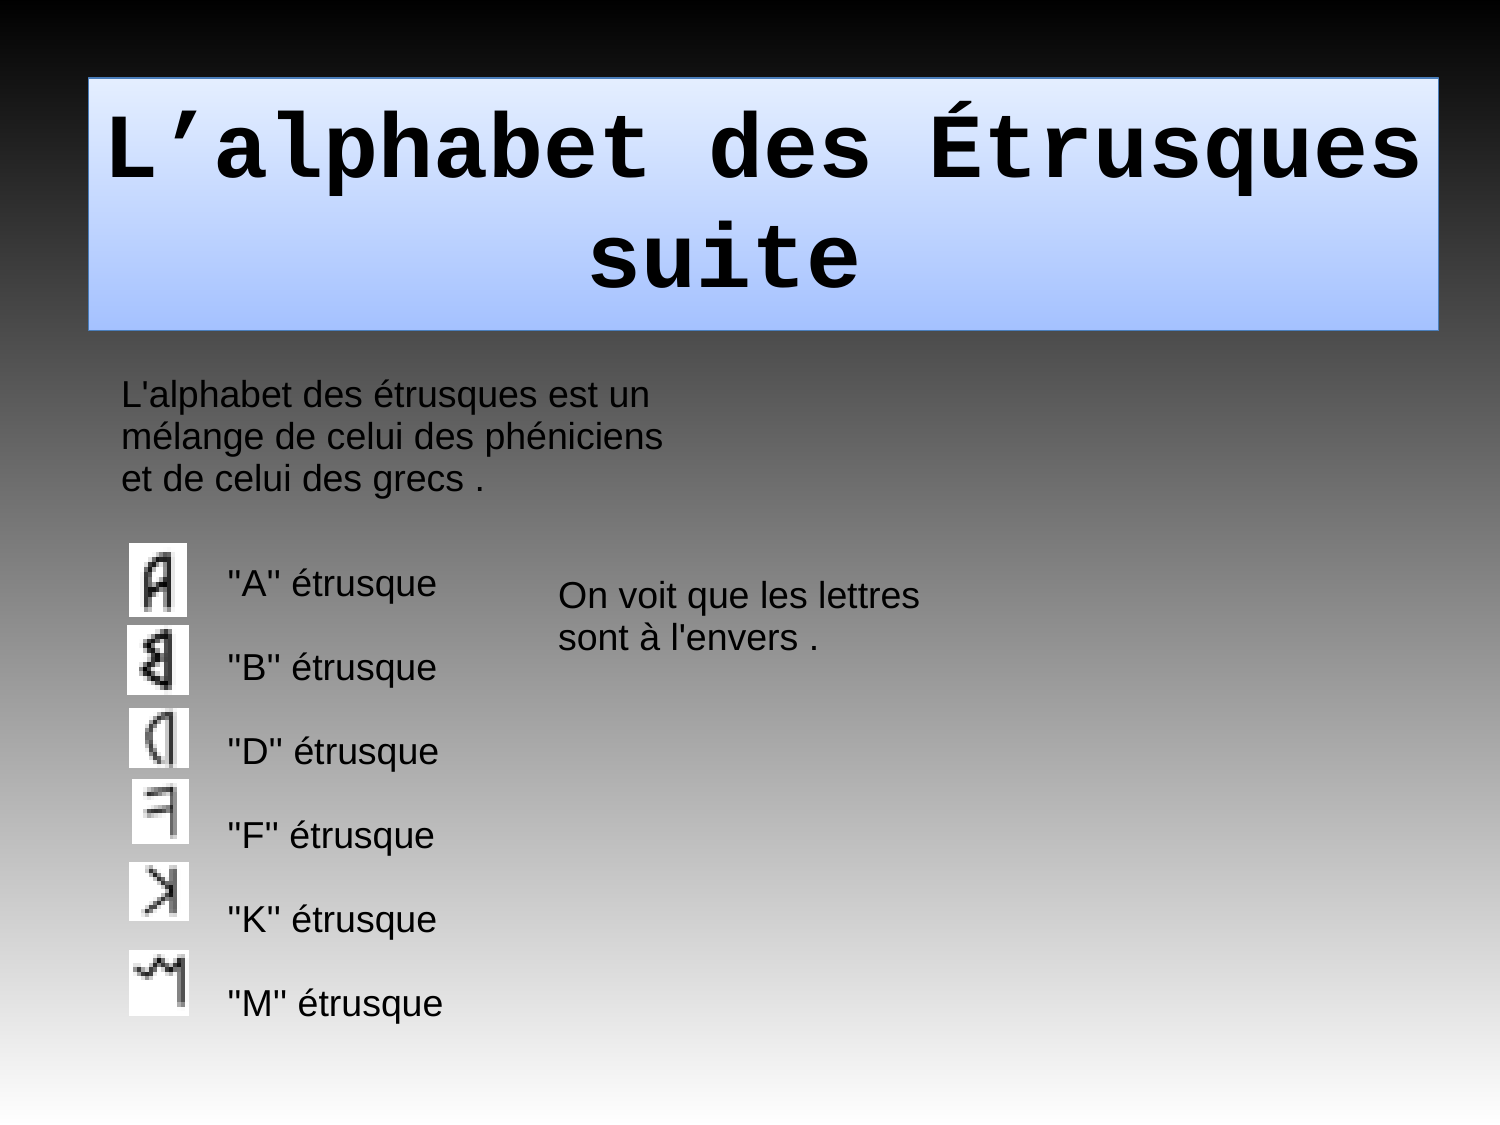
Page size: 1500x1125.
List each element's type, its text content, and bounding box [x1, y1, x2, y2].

text_box On voit que les lettres sont à l'envers . [543, 566, 957, 666]
title L’alphabet des Étrusques suite [88, 78, 1439, 331]
text_box L'alphabet des étrusques est un mélange de celui des phéniciens et de celui des grecs . [106, 366, 792, 507]
picture [129, 543, 187, 617]
picture [132, 779, 189, 844]
picture [129, 862, 189, 922]
picture [129, 950, 189, 1016]
picture [127, 625, 189, 695]
picture [129, 708, 189, 768]
text_box ''A'' étrusque ''B'' étrusque ''D'' étrusque ''F'' étrusque ''K'' étrusque ''M'' étrusque [212, 555, 473, 1125]
